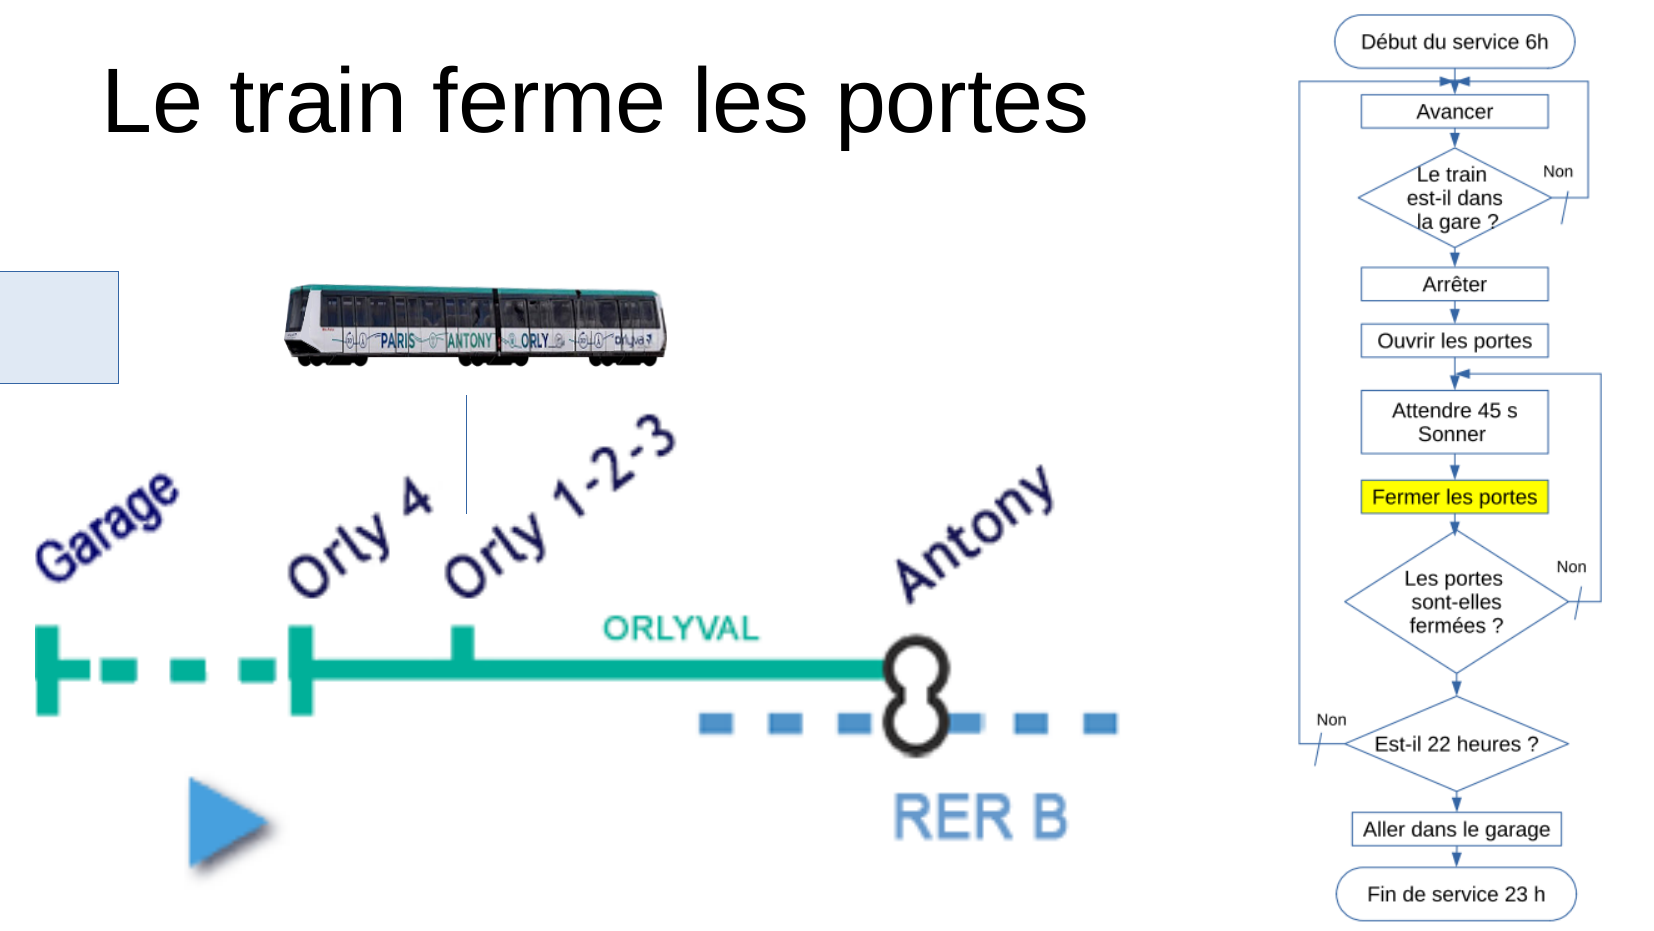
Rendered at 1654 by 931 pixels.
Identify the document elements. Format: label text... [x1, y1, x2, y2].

picture [35, 383, 1123, 893]
title Le train ferme les portes [35, 0, 1158, 203]
picture [1287, 2, 1627, 931]
picture [283, 283, 667, 367]
text_box [0, 271, 119, 384]
